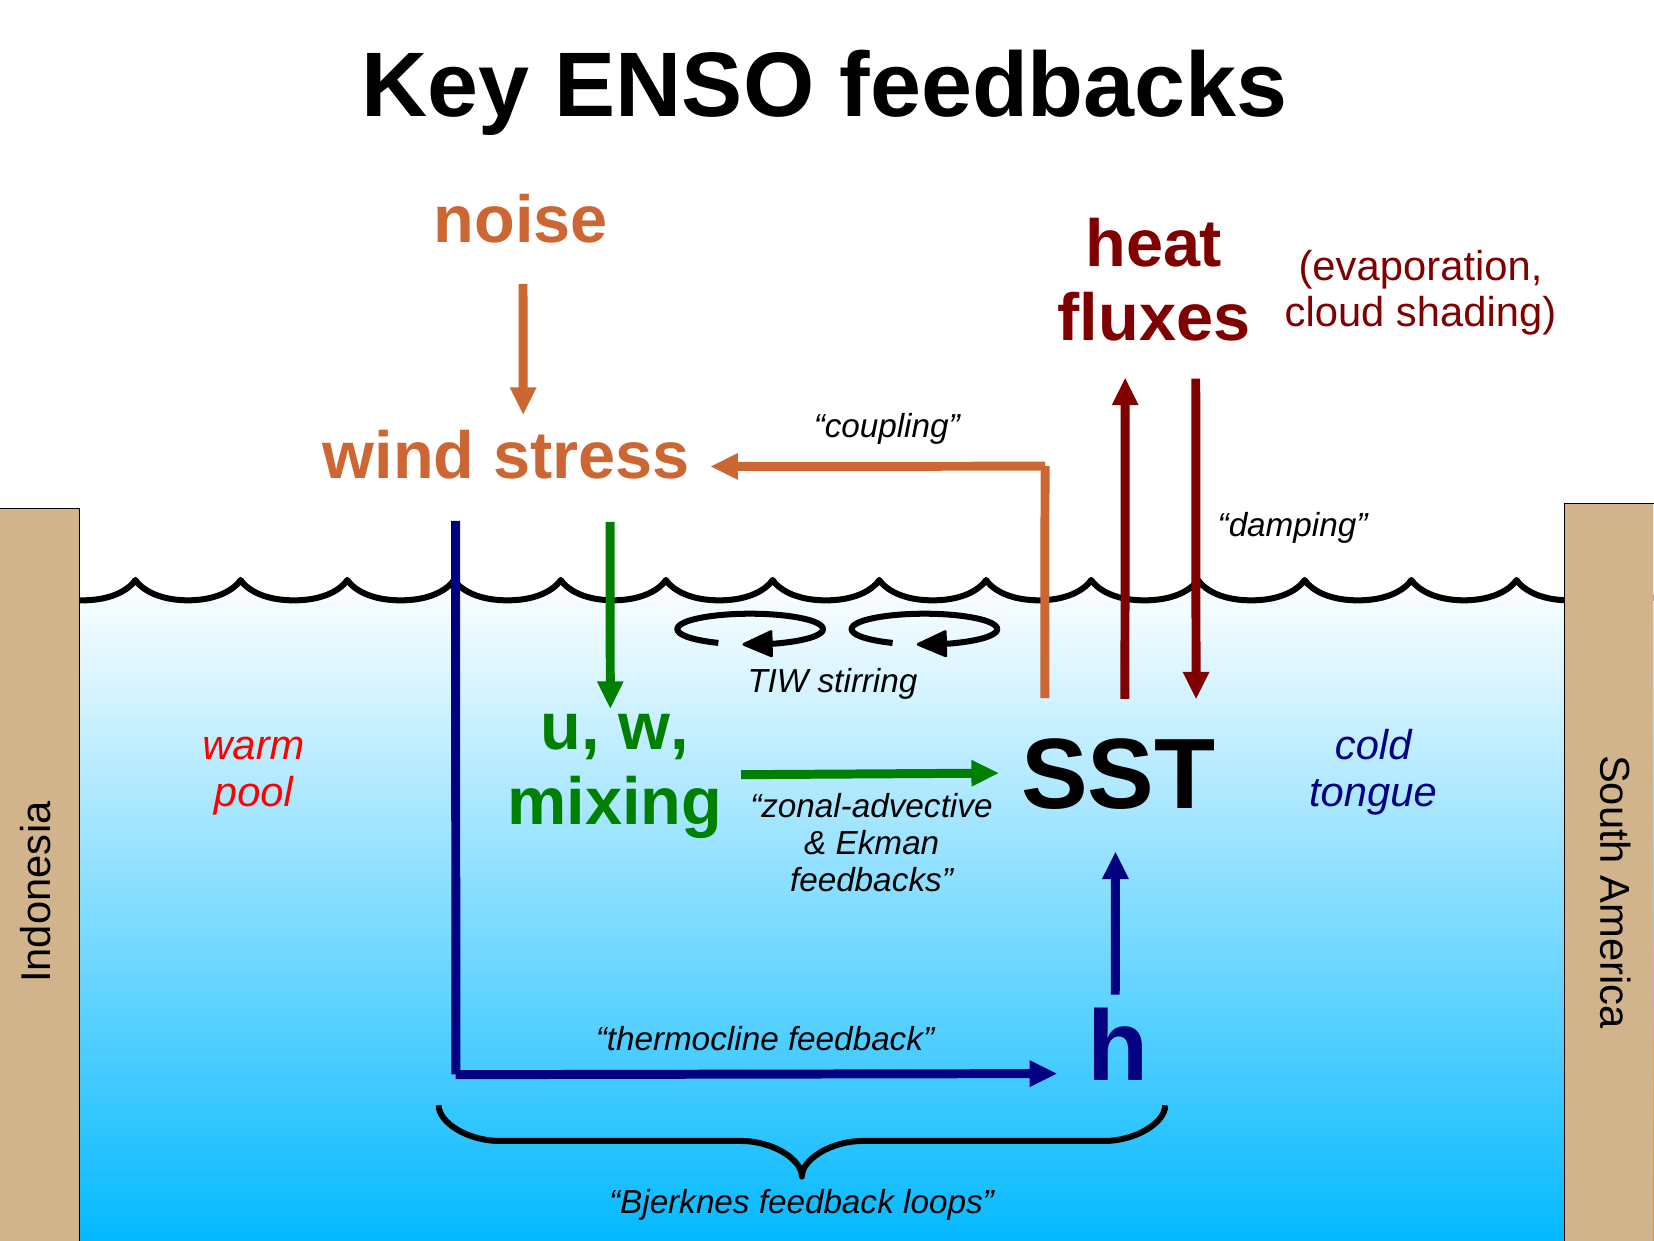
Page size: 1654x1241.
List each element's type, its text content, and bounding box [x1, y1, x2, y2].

text_box “thermocline feedback” [595, 1021, 935, 1059]
text_box noise [433, 183, 608, 258]
text_box “Bjerknes feedback loops” [609, 1184, 995, 1222]
text_box (evaporation, cloud shading) [1284, 243, 1557, 337]
text_box warm pool [219, 786, 231, 804]
text_box heat fluxes [1057, 206, 1251, 356]
text_box “zonal-advective & Ekman feedbacks” [750, 787, 994, 900]
text_box South America [1590, 755, 1638, 1030]
text_box [0, 503, 1654, 1241]
text_box Key ENSO feedbacks [37, 35, 1613, 138]
text_box warm pool [146, 715, 361, 813]
text_box Indonesia [13, 801, 60, 983]
text_box wind stress [322, 418, 690, 494]
text_box h [1087, 991, 1149, 1104]
text_box SST [1021, 708, 1216, 829]
text_box “damping” [1217, 507, 1368, 545]
text_box “coupling” [813, 408, 961, 446]
text_box cold tongue [1265, 715, 1481, 813]
text_box TIW stirring [747, 663, 918, 701]
text_box u, w, mixing [507, 690, 723, 840]
